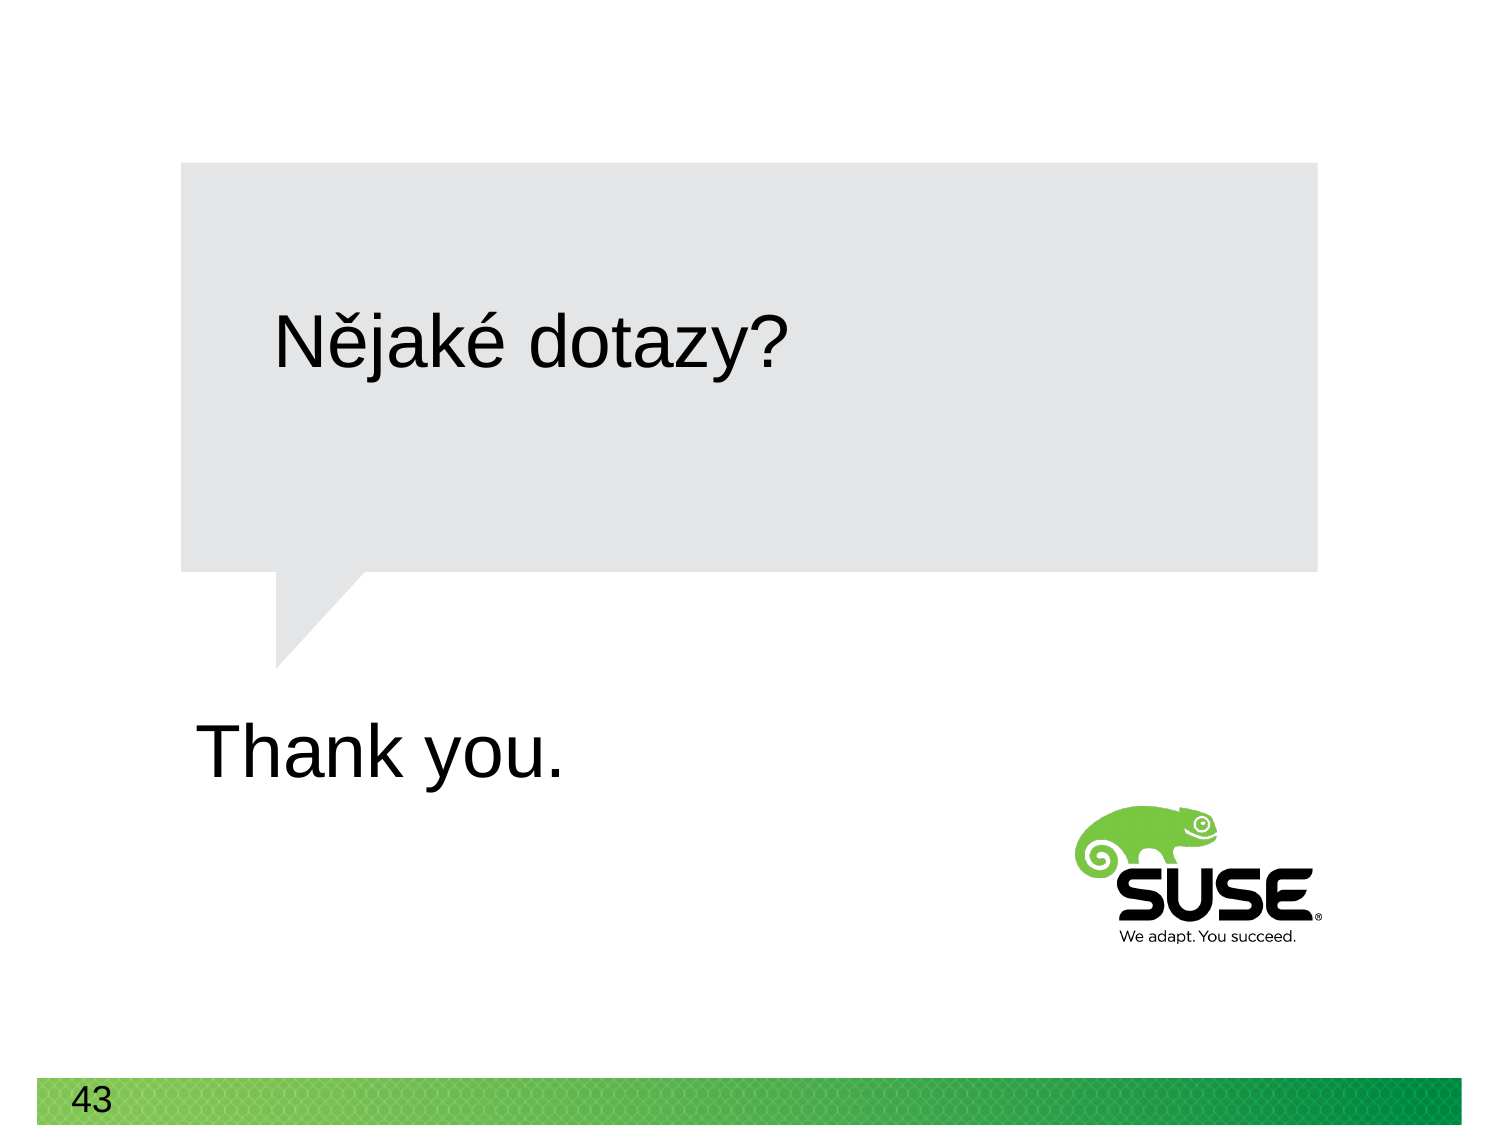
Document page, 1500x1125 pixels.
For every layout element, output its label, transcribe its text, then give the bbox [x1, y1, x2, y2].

text_box Nějaké dotazy? [259, 213, 1334, 469]
picture [1075, 806, 1322, 944]
picture [37, 1078, 1462, 1125]
